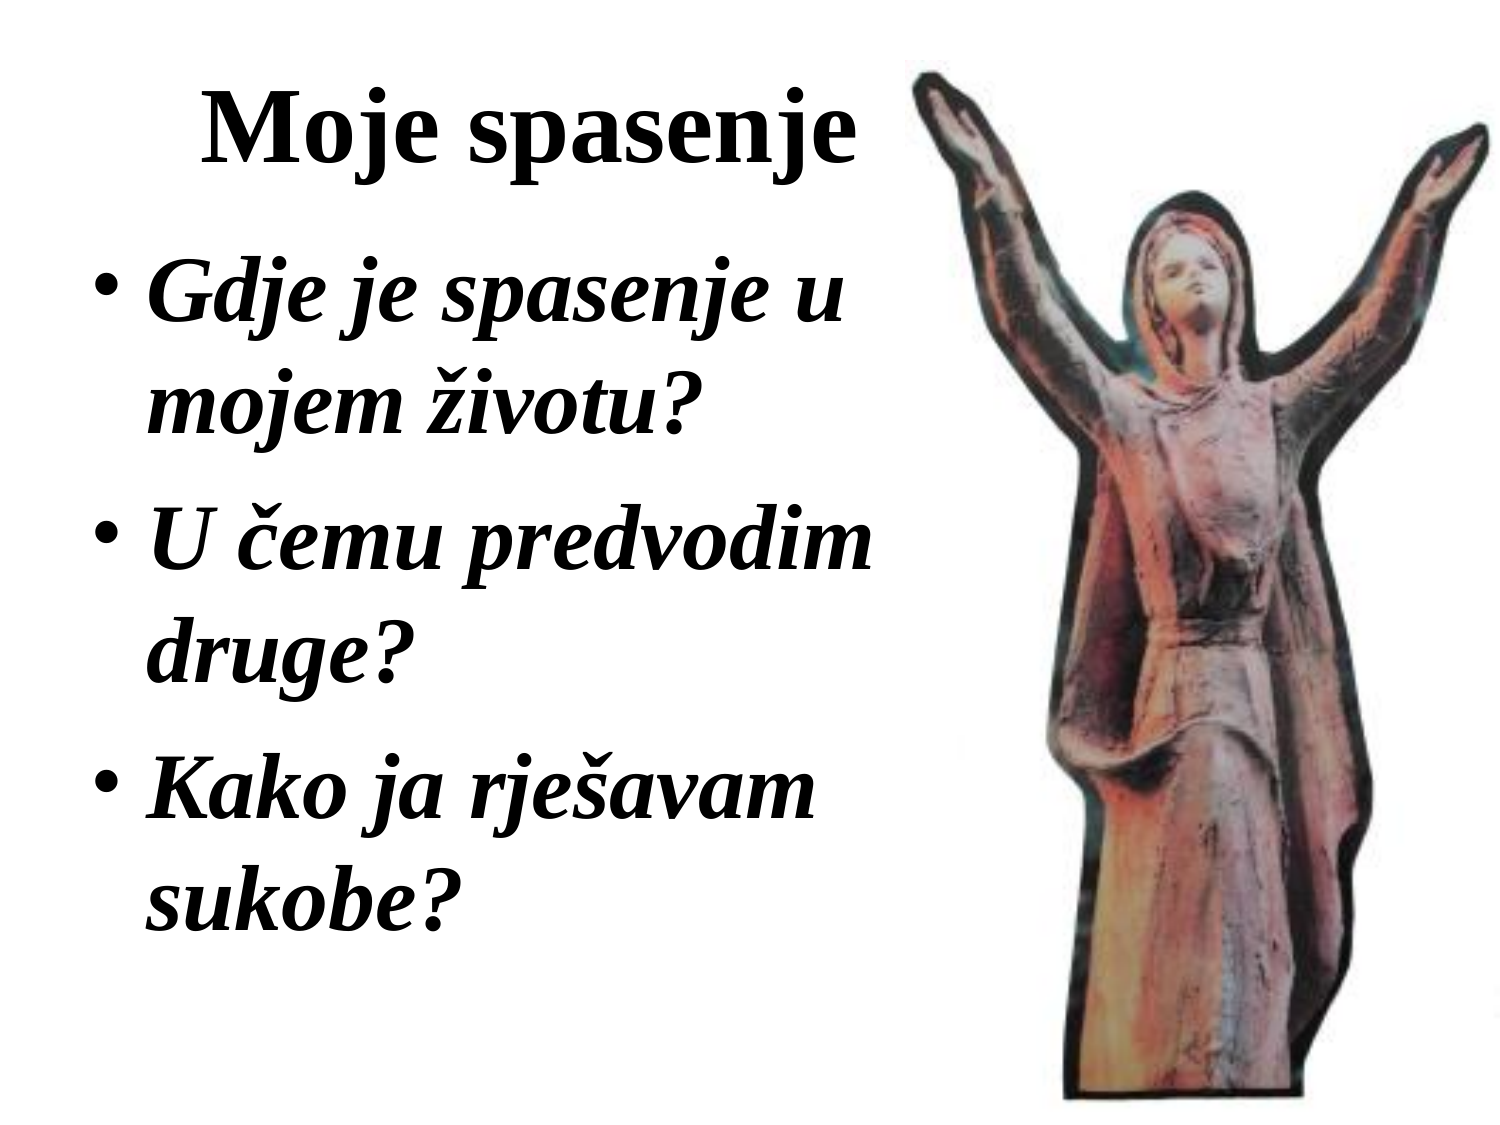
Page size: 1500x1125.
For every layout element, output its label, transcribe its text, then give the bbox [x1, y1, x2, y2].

list Gdje je spasenje u mojem životu? U čemu predvodim druge? Kako ja rješavam sukobe? [75, 220, 905, 1125]
title Moje spasenje [41, 7, 1018, 231]
picture [905, 60, 1500, 1125]
